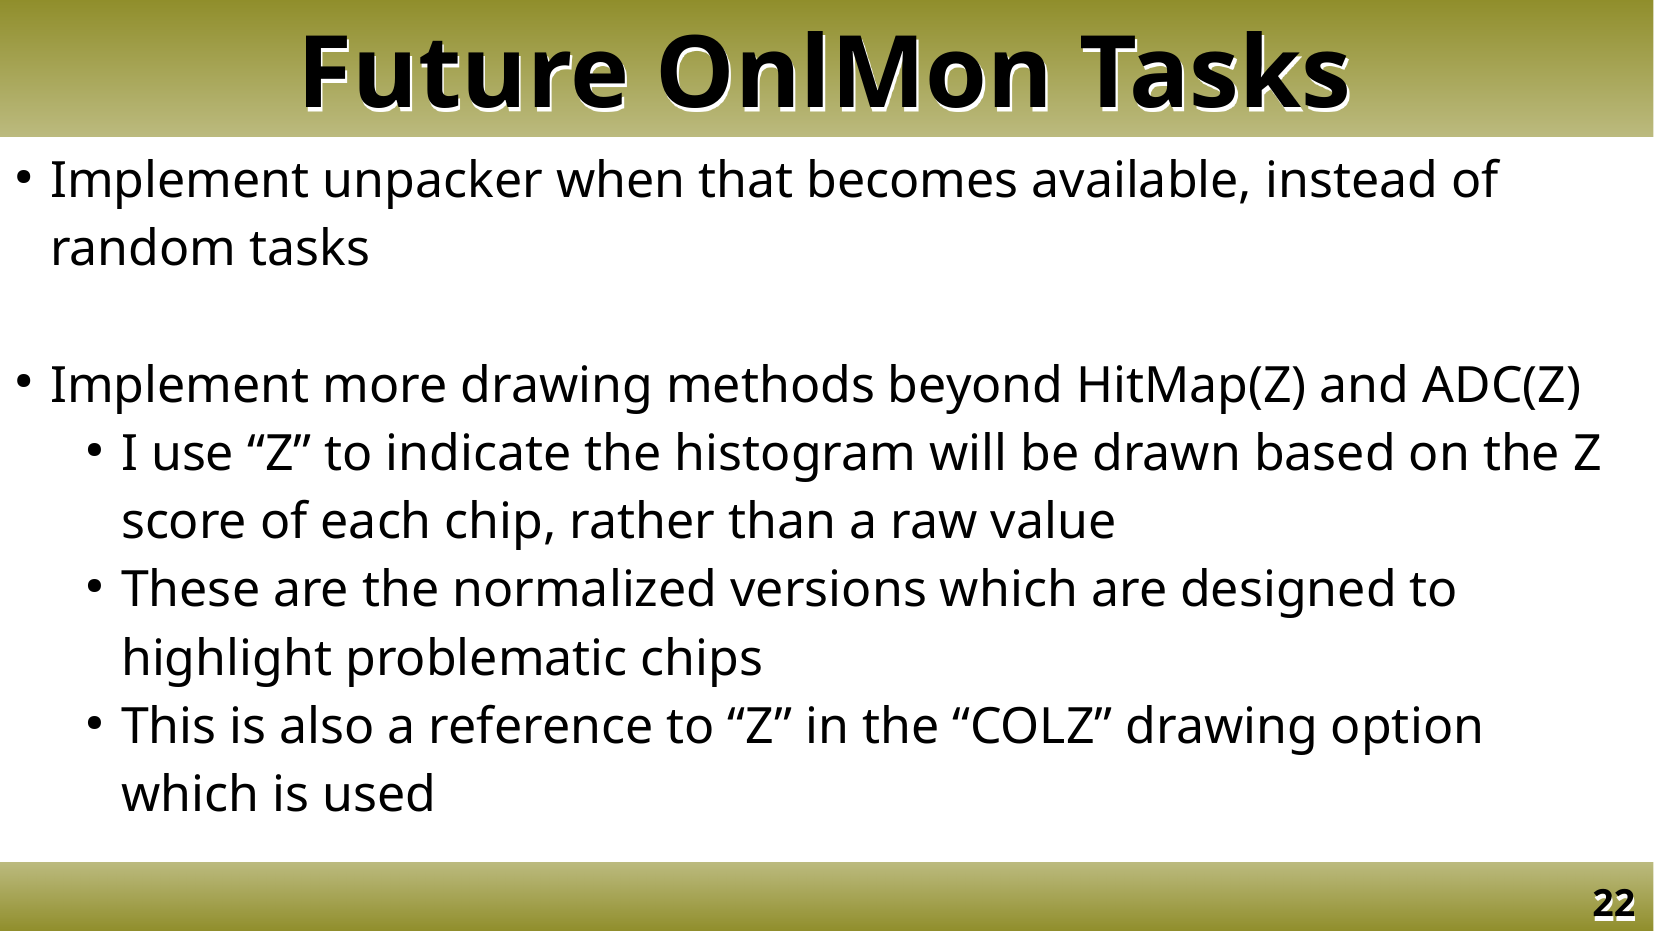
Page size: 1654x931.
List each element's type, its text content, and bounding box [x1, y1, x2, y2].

text_box Implement unpacker when that becomes available, instead of random tasks Implement more drawing methods beyond HitMap(Z) and ADC(Z) I use “Z” to indicate the histogram will be drawn based on the Z score of each chip, rather than a raw value These are the normalized versions which are designed to highlight problematic chips This is also a reference to “Z” in the “COLZ” drawing option which is used [0, 136, 1651, 862]
text_box Future OnlMon Tasks [0, 0, 1651, 136]
text_box 22 [825, 864, 1651, 931]
text_box [0, 862, 1654, 931]
